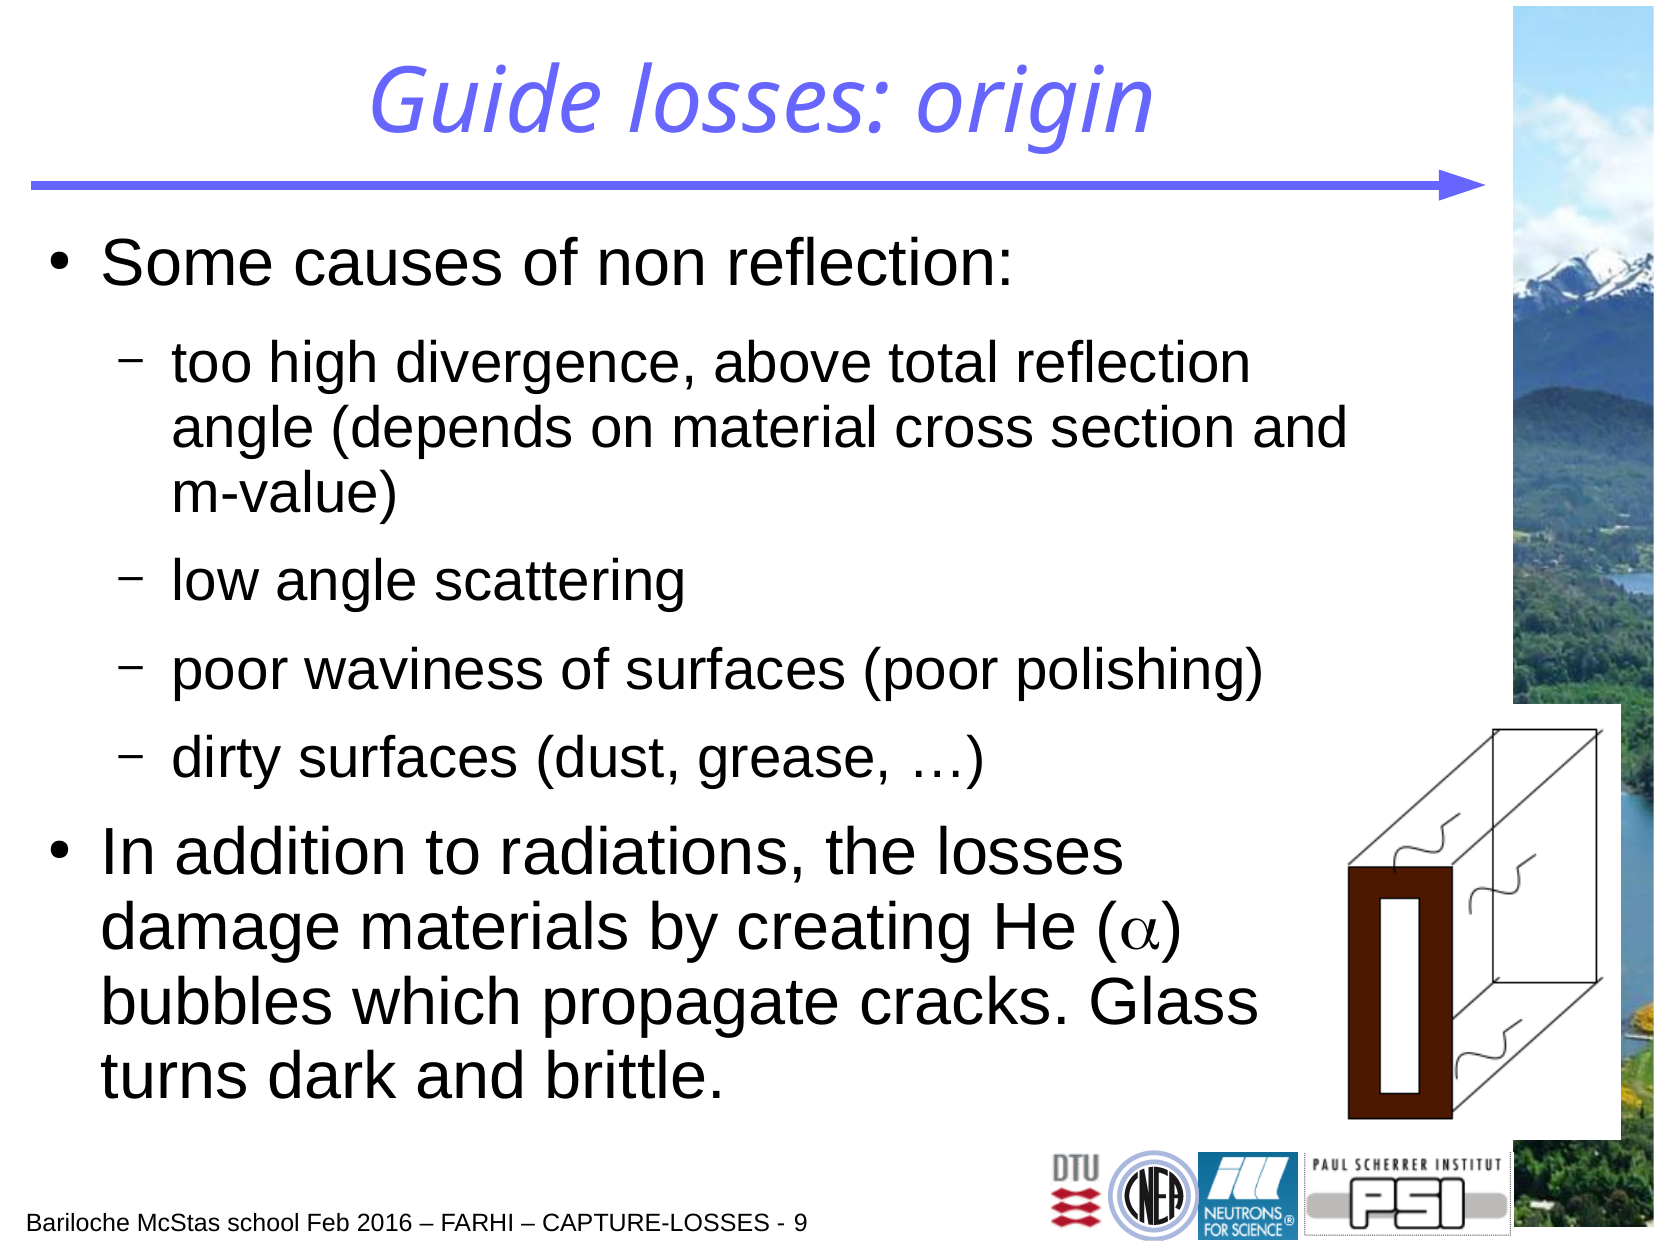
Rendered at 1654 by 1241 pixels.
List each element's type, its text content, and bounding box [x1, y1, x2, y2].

picture [1108, 6, 1654, 1241]
title Guide losses: origin [17, 31, 1506, 163]
picture [1050, 1152, 1103, 1230]
list Some causes of non reflection: too high divergence, above total reflection angle (depends on material cross section and m-value) low angle scattering poor waviness of surfaces (poor polishing) dirty surfaces (dust, grease, …) In addition to radiations, the losses damage materials by creating He (a) bubbles which propagate cracks. Glass turns dark and brittle. [30, 225, 1381, 1141]
